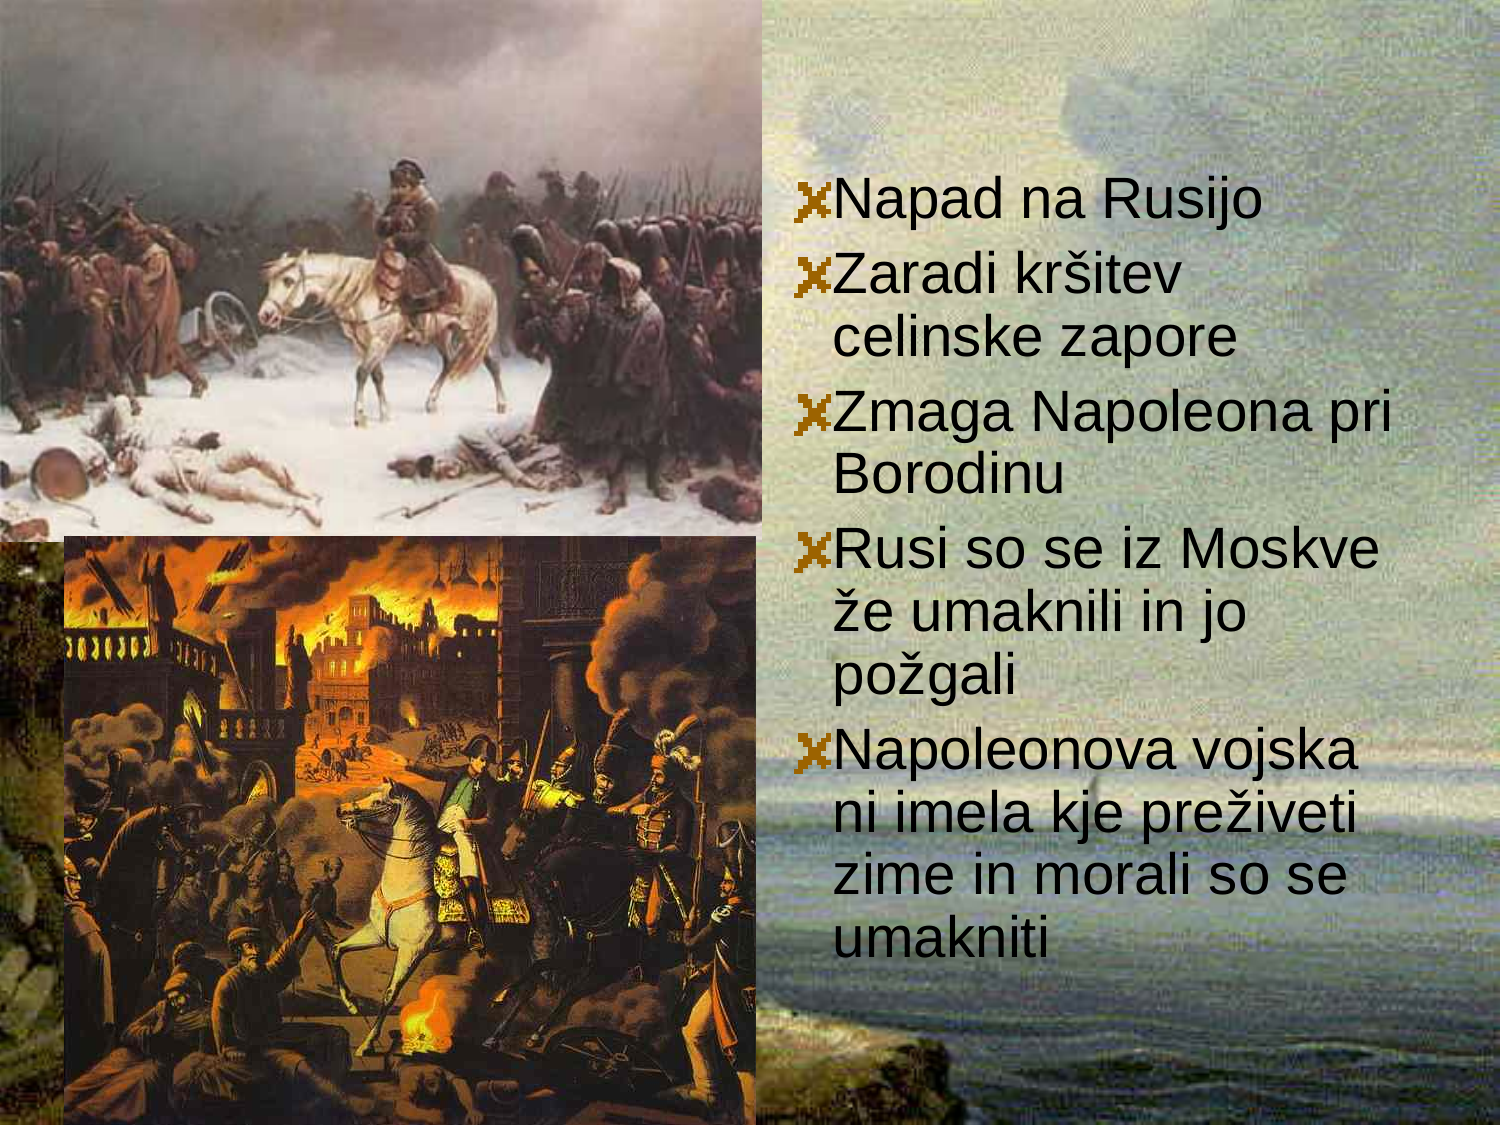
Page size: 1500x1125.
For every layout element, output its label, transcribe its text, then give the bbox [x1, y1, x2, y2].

picture [0, 0, 1500, 1125]
list Napad na Rusijo Zaradi kršitev celinske zapore Zmaga Napoleona pri Borodinu Rusi so se iz Moskve že umaknili in jo požgali Napoleonova vojska ni imela kje preživeti zime in morali so se umakniti [761, 160, 1425, 1047]
